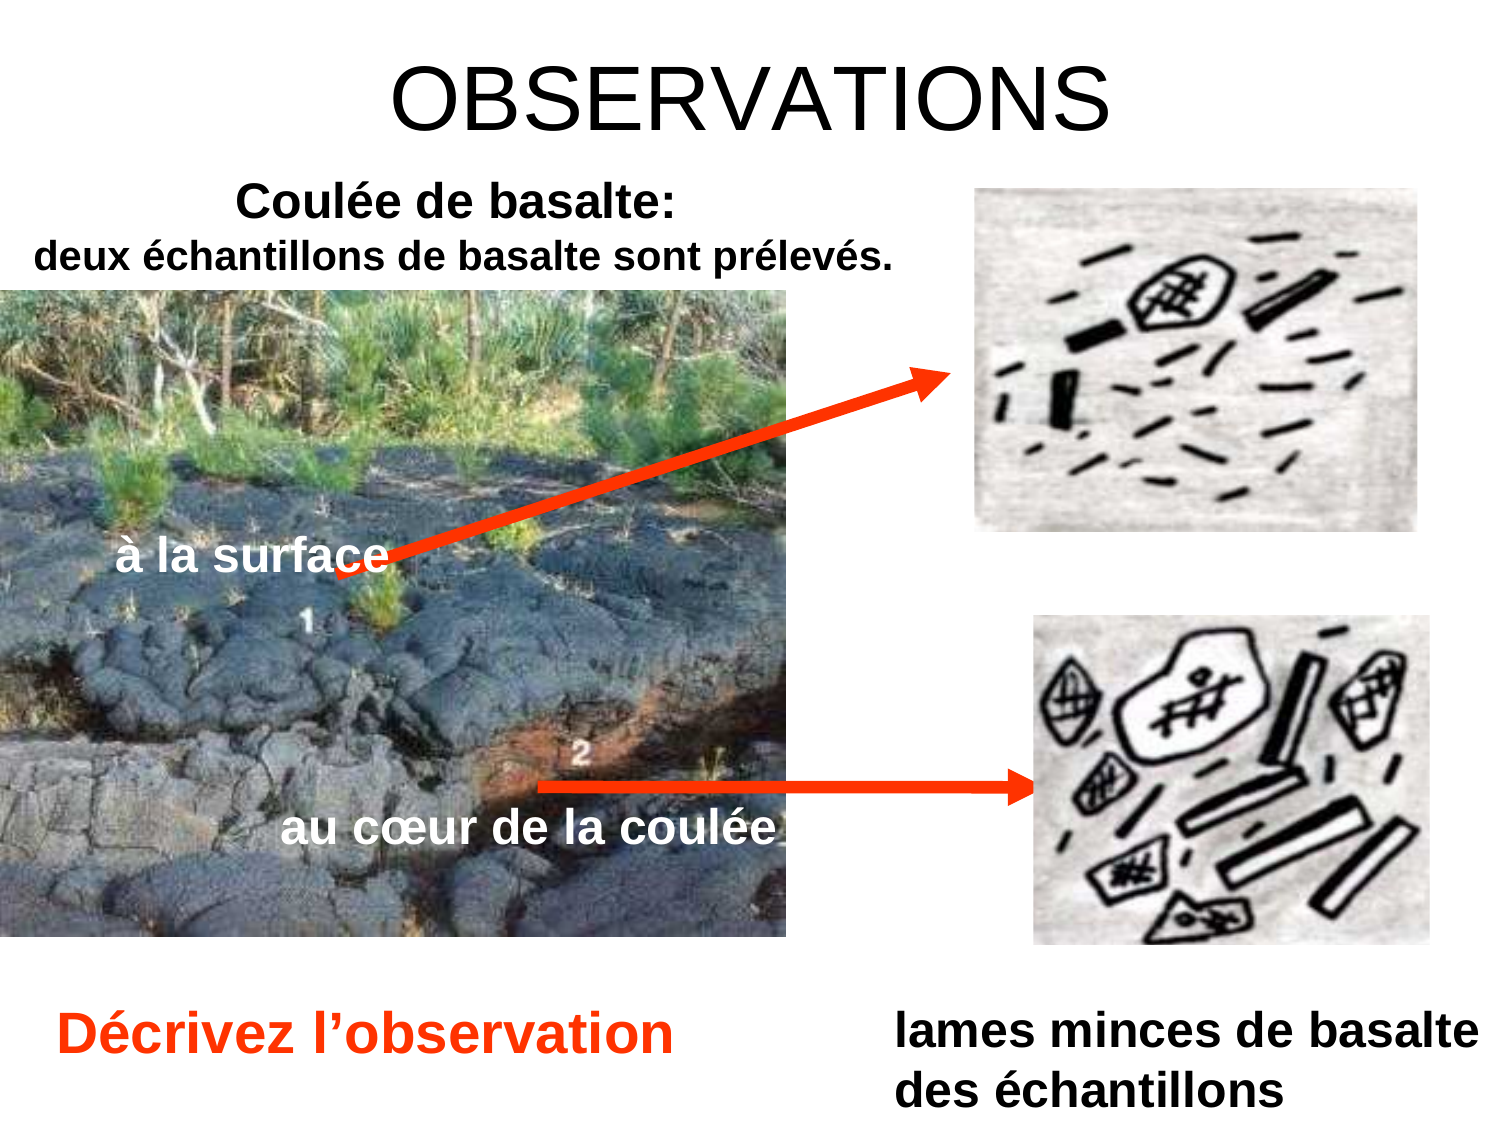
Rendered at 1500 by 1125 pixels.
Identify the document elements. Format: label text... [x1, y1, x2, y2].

picture [1033, 615, 1430, 945]
text_box lames minces de basalte des échantillons [879, 990, 1500, 1125]
text_box au cœur de la coulée [265, 786, 793, 863]
text_box Coulée de basalte: deux échantillons de basalte sont prélevés. [0, 160, 928, 287]
text_box à la surface [100, 515, 406, 591]
picture [0, 290, 786, 937]
text_box Décrivez l’observation [41, 987, 702, 1074]
picture [974, 188, 1418, 532]
title OBSERVATIONS [76, 0, 1427, 188]
